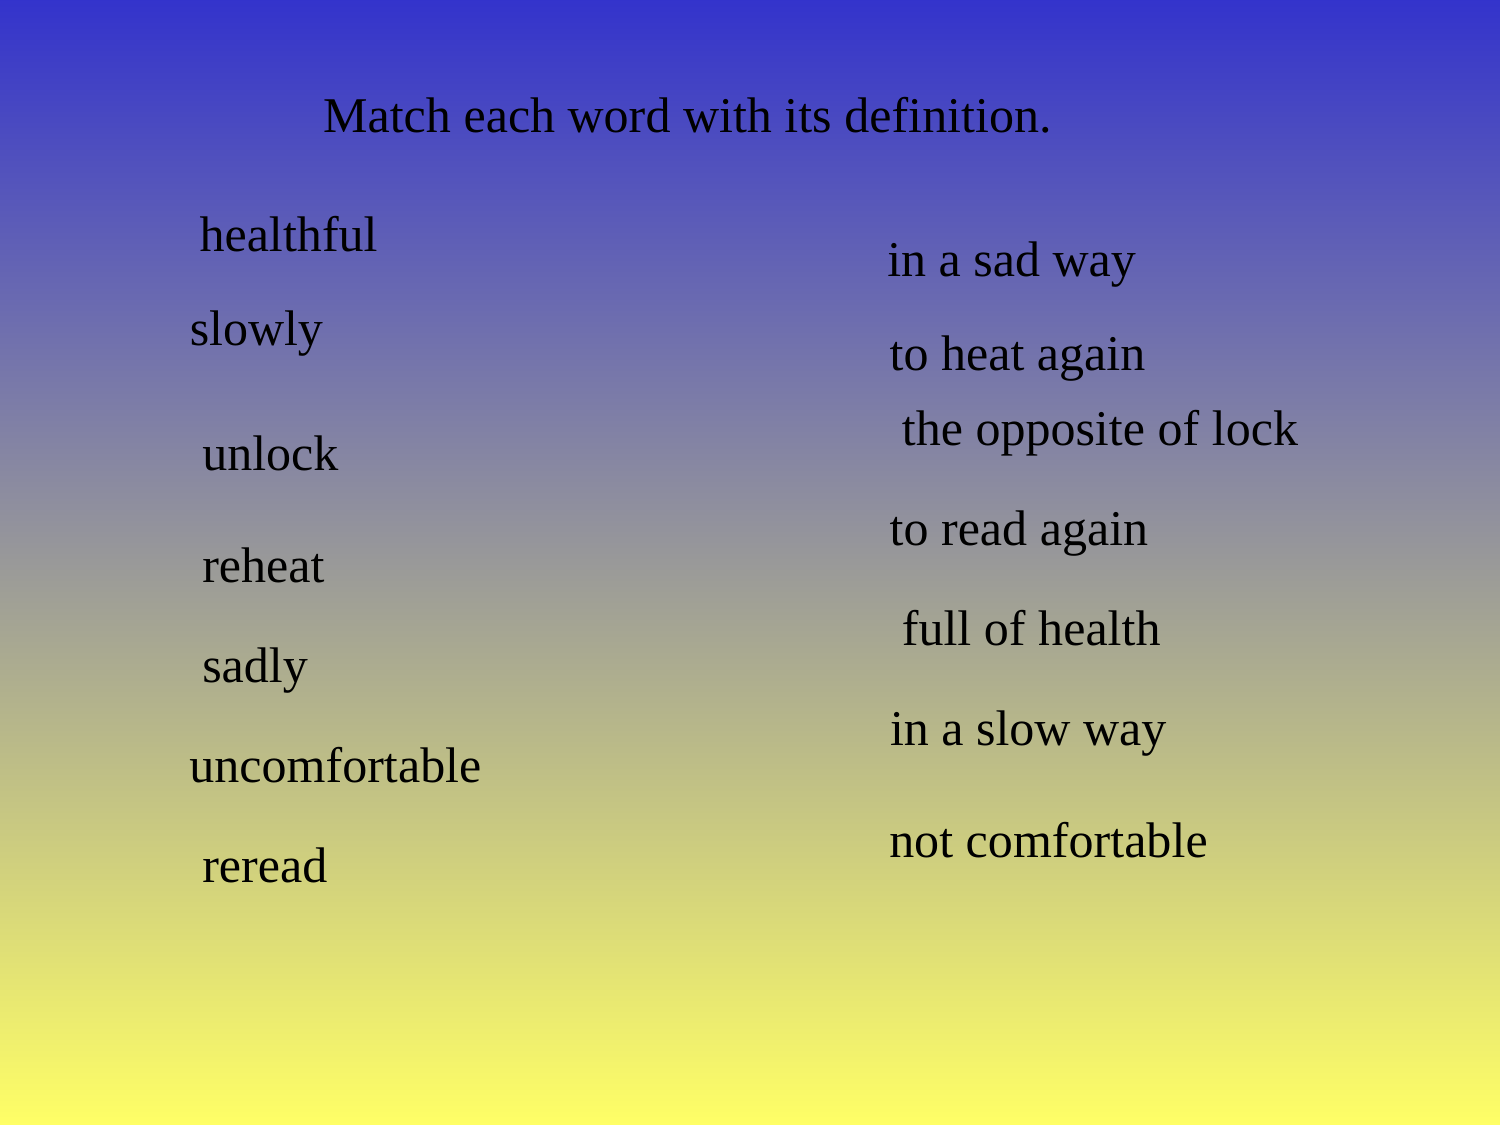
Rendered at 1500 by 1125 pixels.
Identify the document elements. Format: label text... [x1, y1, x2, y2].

text_box to heat again [874, 312, 1161, 388]
text_box unlock [187, 412, 354, 488]
text_box the opposite of lock [887, 387, 1314, 463]
text_box in a sad way [872, 219, 1151, 295]
text_box slowly [175, 287, 339, 363]
text_box uncomfortable [174, 724, 497, 801]
text_box healthful [184, 194, 393, 270]
text_box to read again [874, 487, 1164, 563]
text_box full of health [887, 587, 1176, 663]
text_box reheat [187, 524, 340, 601]
text_box reread [187, 824, 343, 901]
text_box not comfortable [874, 799, 1224, 876]
text_box in a slow way [875, 687, 1182, 763]
text_box sadly [187, 624, 324, 701]
text_box Match each word with its definition. [237, 74, 1138, 151]
